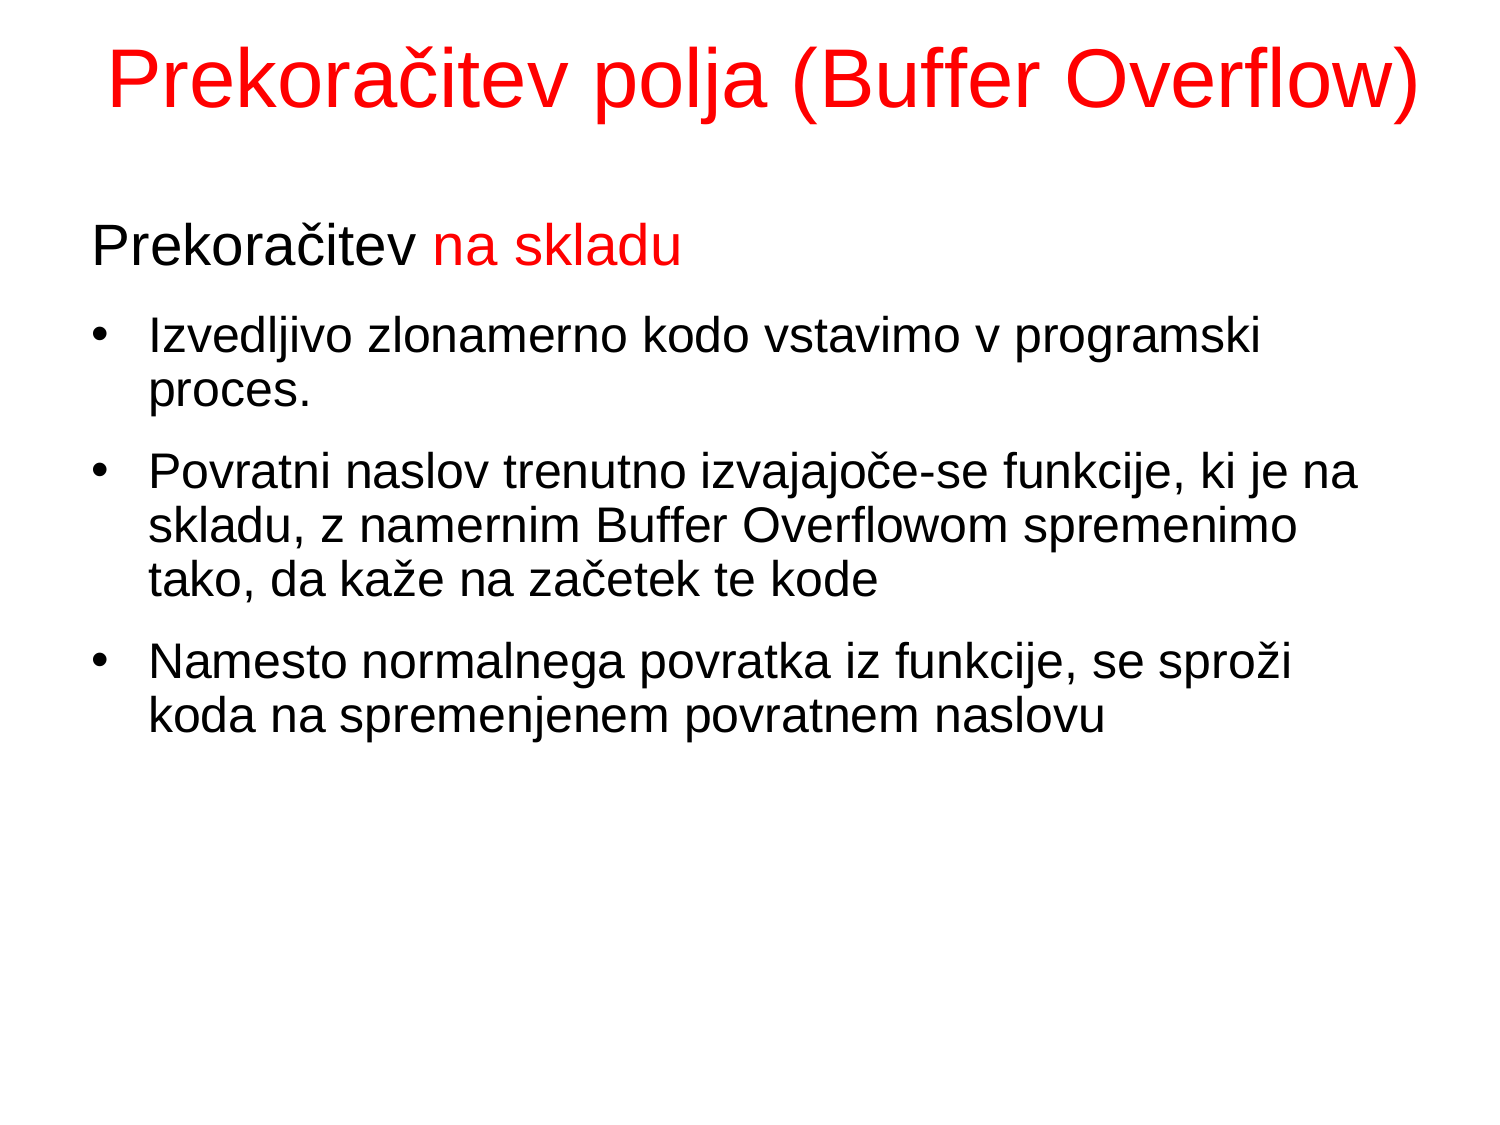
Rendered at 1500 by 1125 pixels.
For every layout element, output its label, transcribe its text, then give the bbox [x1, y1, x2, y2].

list Prekoračitev na skladu Izvedljivo zlonamerno kodo vstavimo v programski proces. Povratni naslov trenutno izvajajoče-se funkcije, ki je na skladu, z namernim Buffer Overflowom spremenimo tako, da kaže na začetek te kode Namesto normalnega povratka iz funkcije, se sproži koda na spremenjenem povratnem naslovu [76, 208, 1427, 951]
title Prekoračitev polja (Buffer Overflow) [88, 0, 1439, 149]
